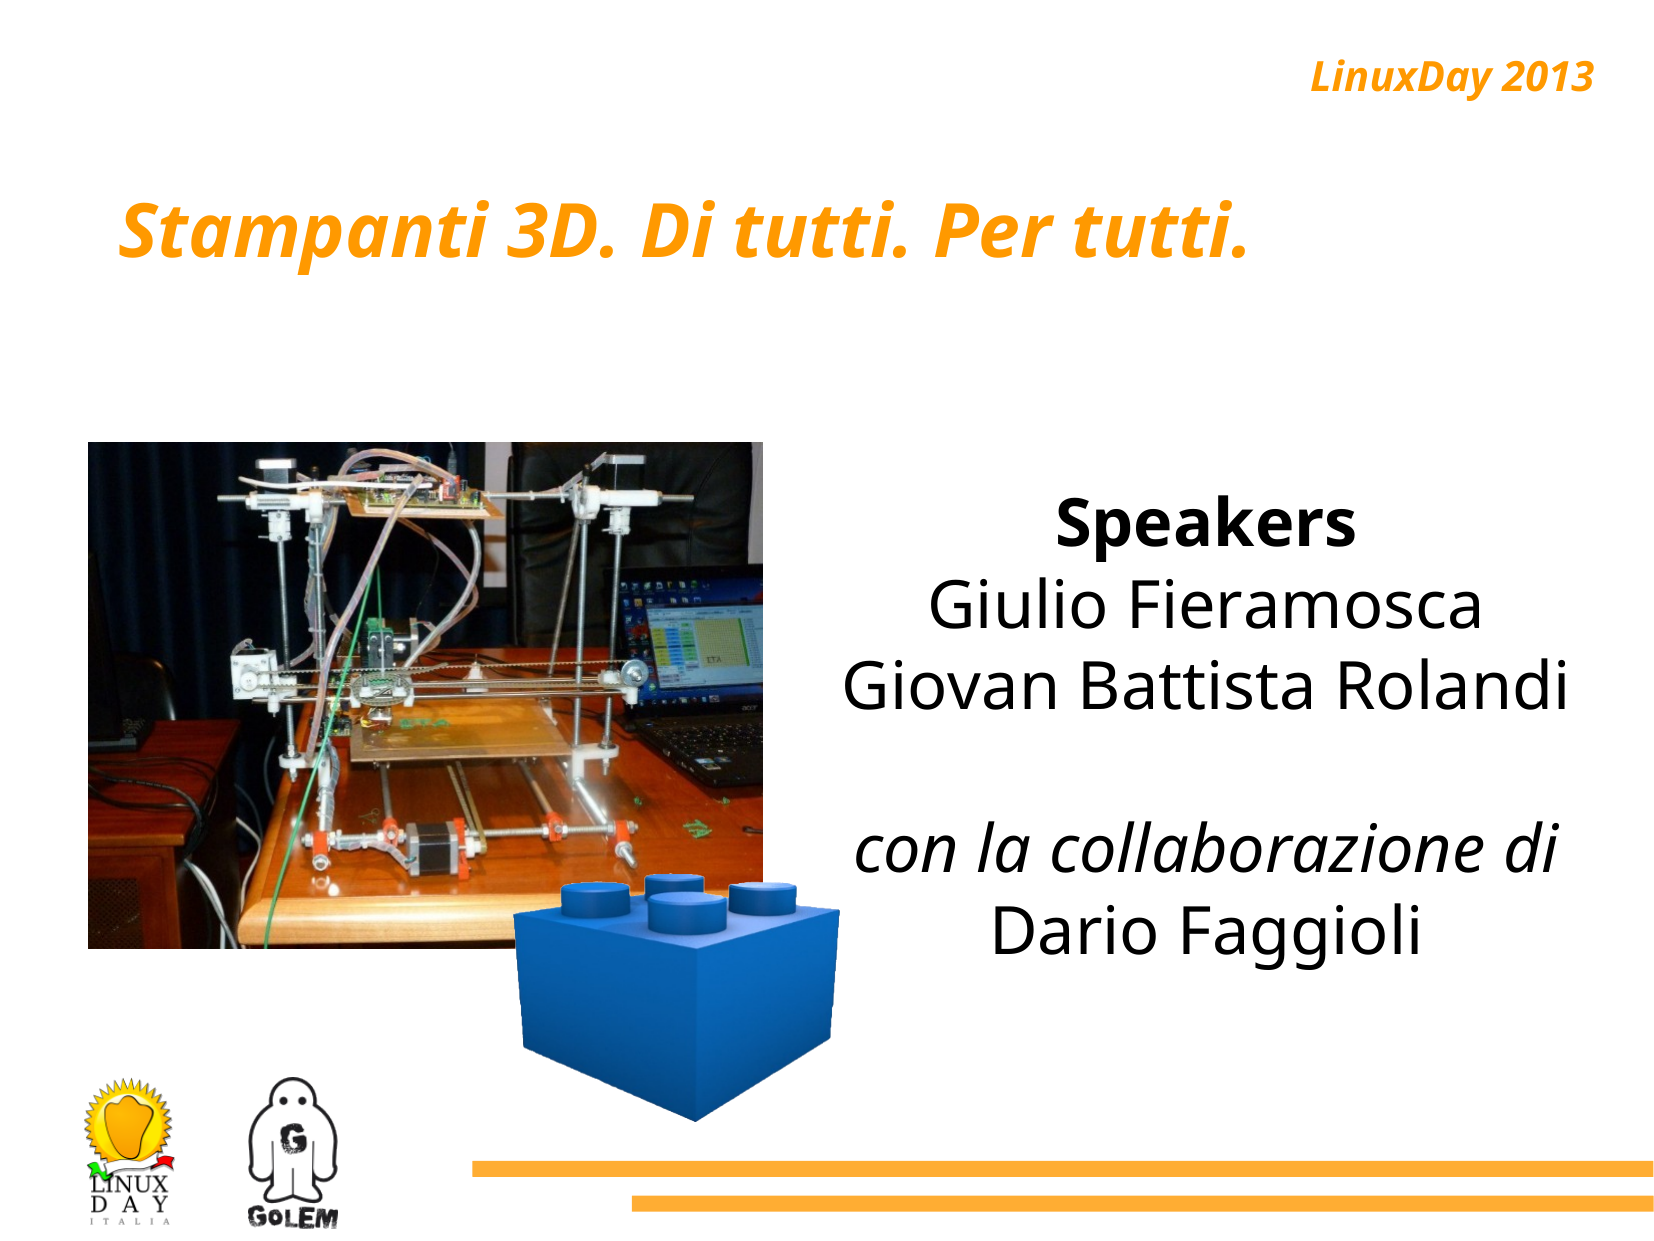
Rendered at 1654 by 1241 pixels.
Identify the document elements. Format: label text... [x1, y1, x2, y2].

picture [248, 1077, 338, 1229]
picture [88, 442, 840, 1123]
text_box LinuxDay 2013 [885, 47, 1595, 100]
text_box Speakers Giulio Fieramosca Giovan Battista Rolandi con la collaborazione di Dario Faggioli [763, 478, 1640, 968]
picture [83, 1077, 178, 1229]
title Stampanti 3D. Di tutti. Per tutti. [118, 118, 1531, 333]
